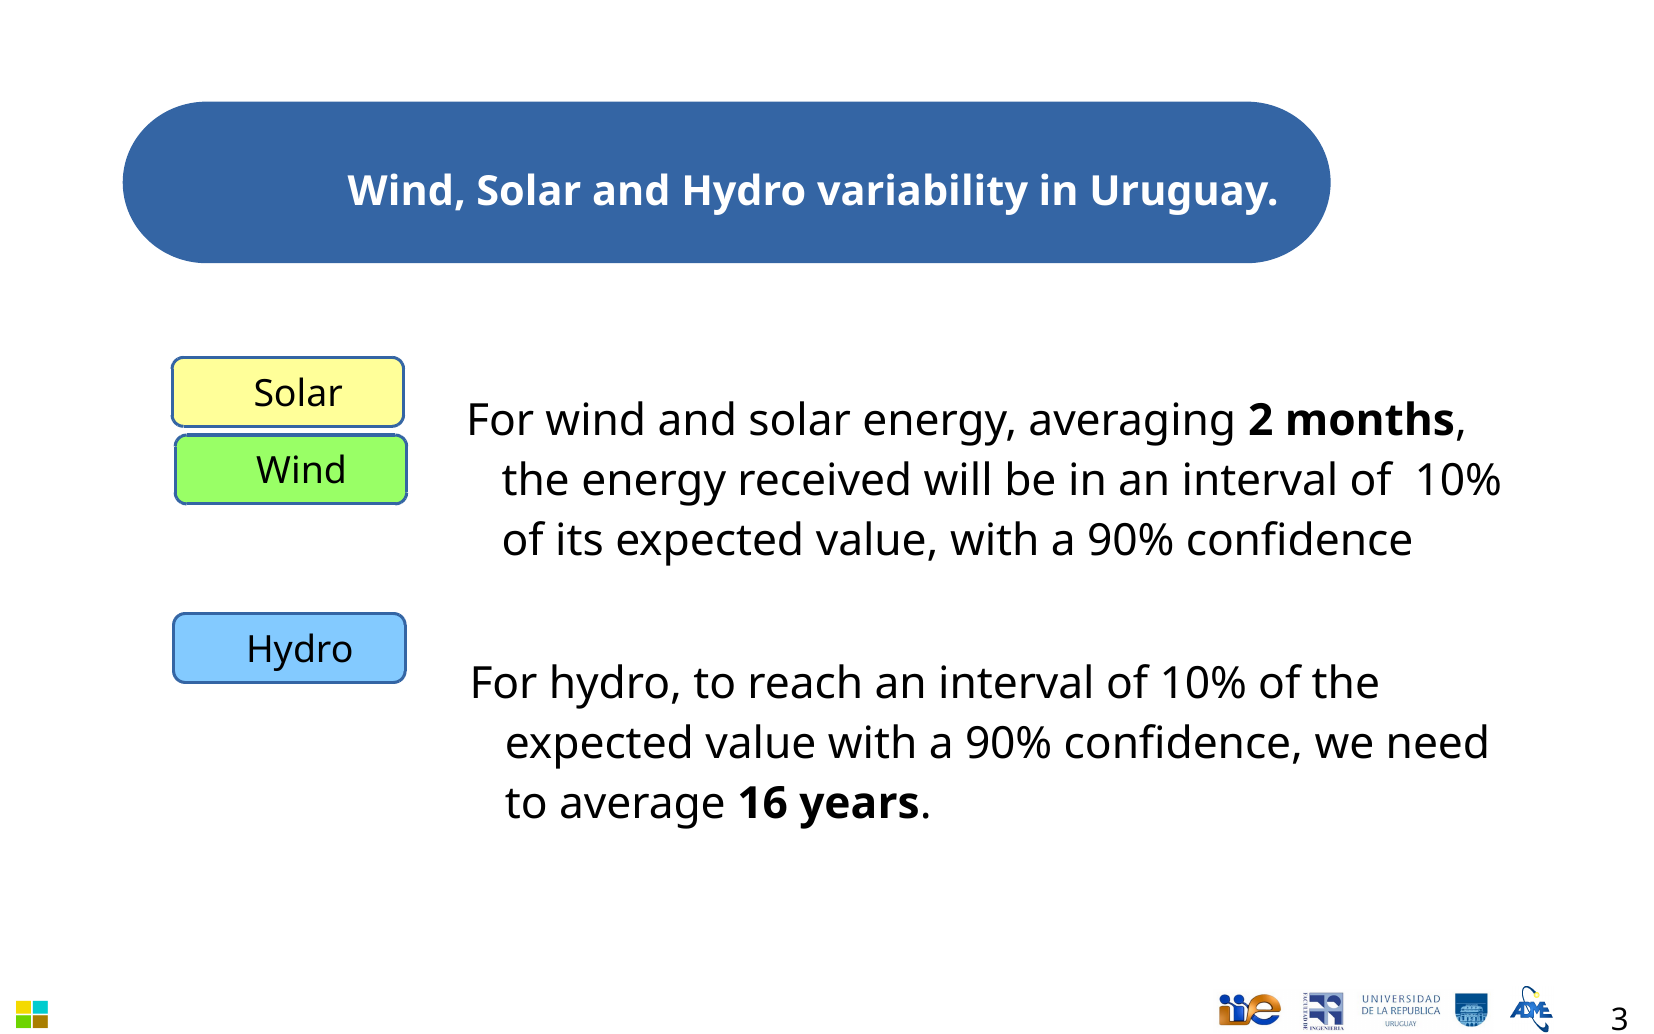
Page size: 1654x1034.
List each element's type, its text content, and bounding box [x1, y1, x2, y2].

text_box Wind [175, 435, 407, 504]
text_box Solar [172, 357, 404, 427]
picture [1510, 986, 1554, 1033]
text_box Wind, Solar and Hydro variability in Uruguay. [122, 101, 1331, 255]
picture [15, 1000, 49, 1029]
text_box For hydro, to reach an interval of 10% of the expected value with a 90% confidence, we need to average 16 years. [433, 614, 1574, 842]
picture [1213, 989, 1491, 1033]
text_box For wind and solar energy, averaging 2 months, the energy received will be in an interval of 10% of its expected value, with a 90% confidence [430, 351, 1571, 630]
text_box Hydro [173, 613, 406, 683]
